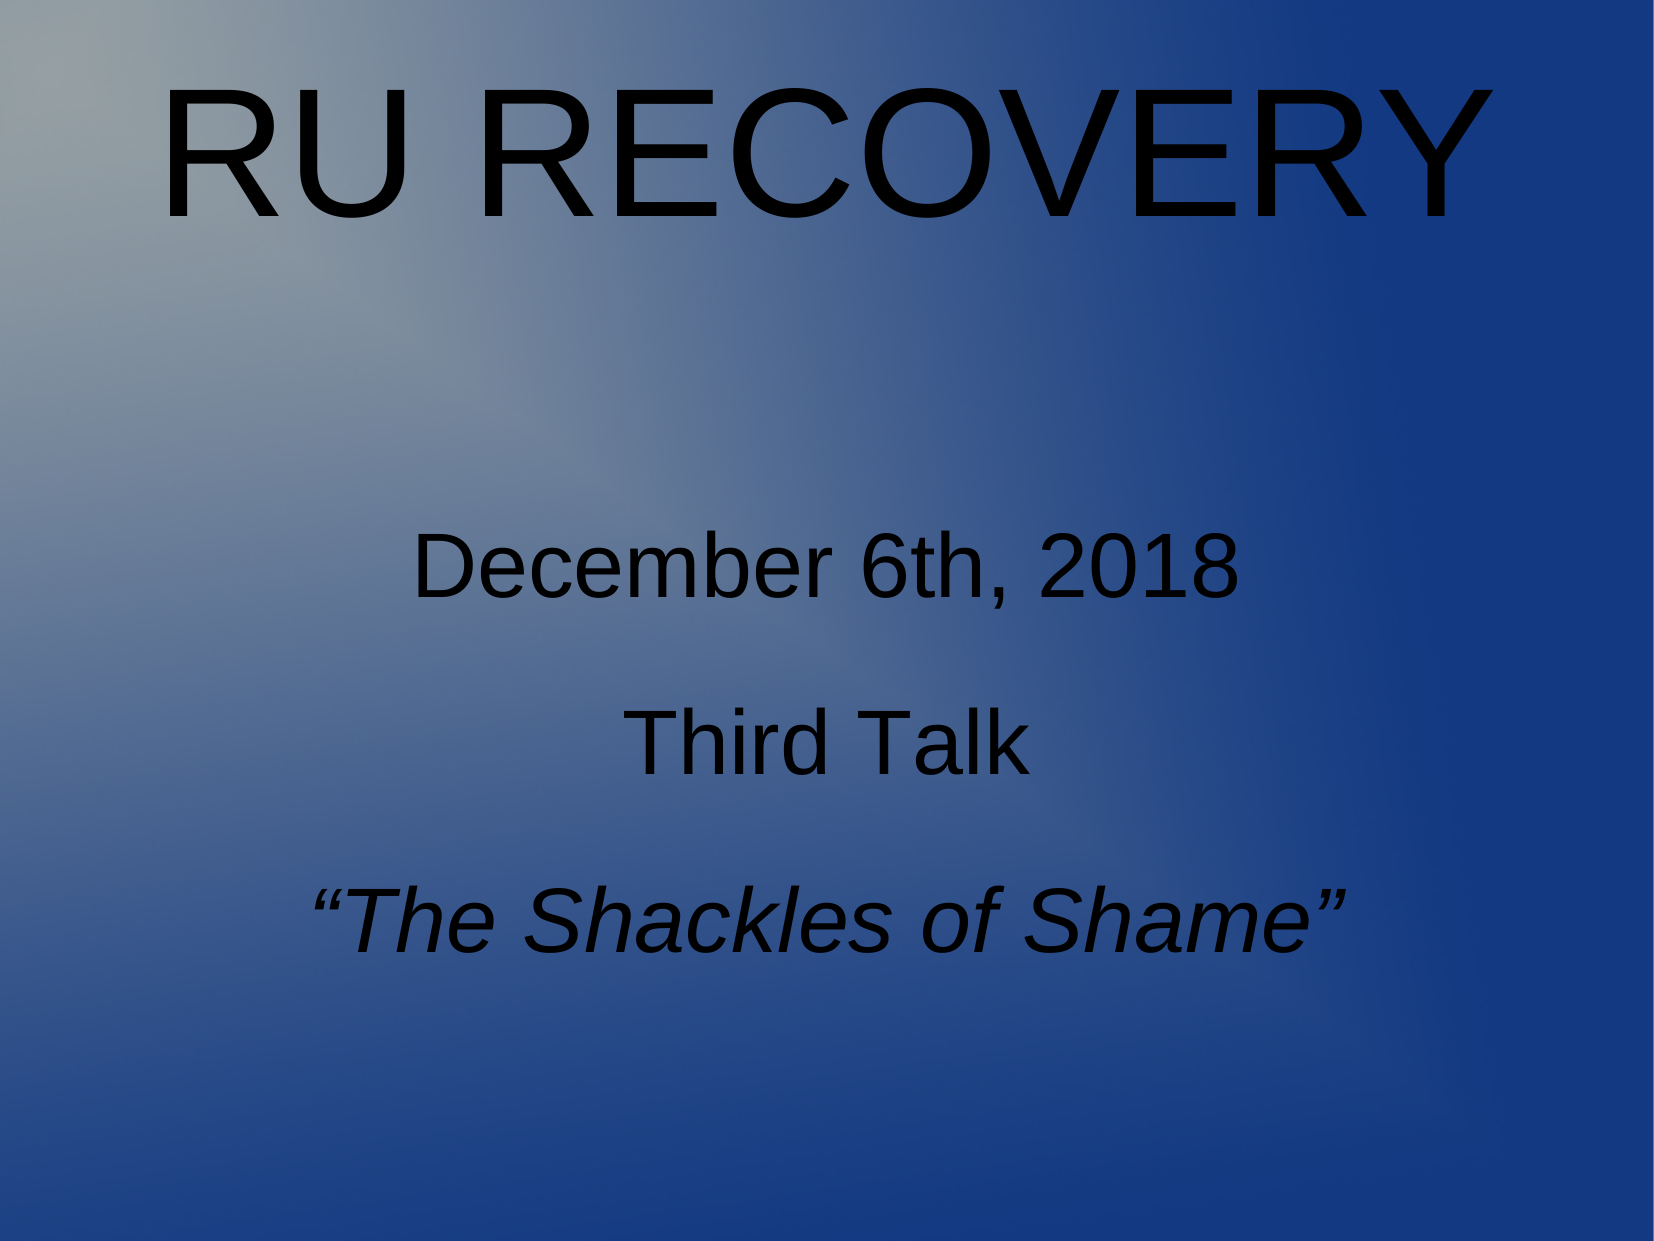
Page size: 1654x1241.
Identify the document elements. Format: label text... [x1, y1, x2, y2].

title RU RECOVERY [82, 49, 1571, 257]
picture [0, 0, 1654, 1241]
subtitle December 6th, 2018 Third Talk “The Shackles of Shame” [82, 290, 1571, 1109]
